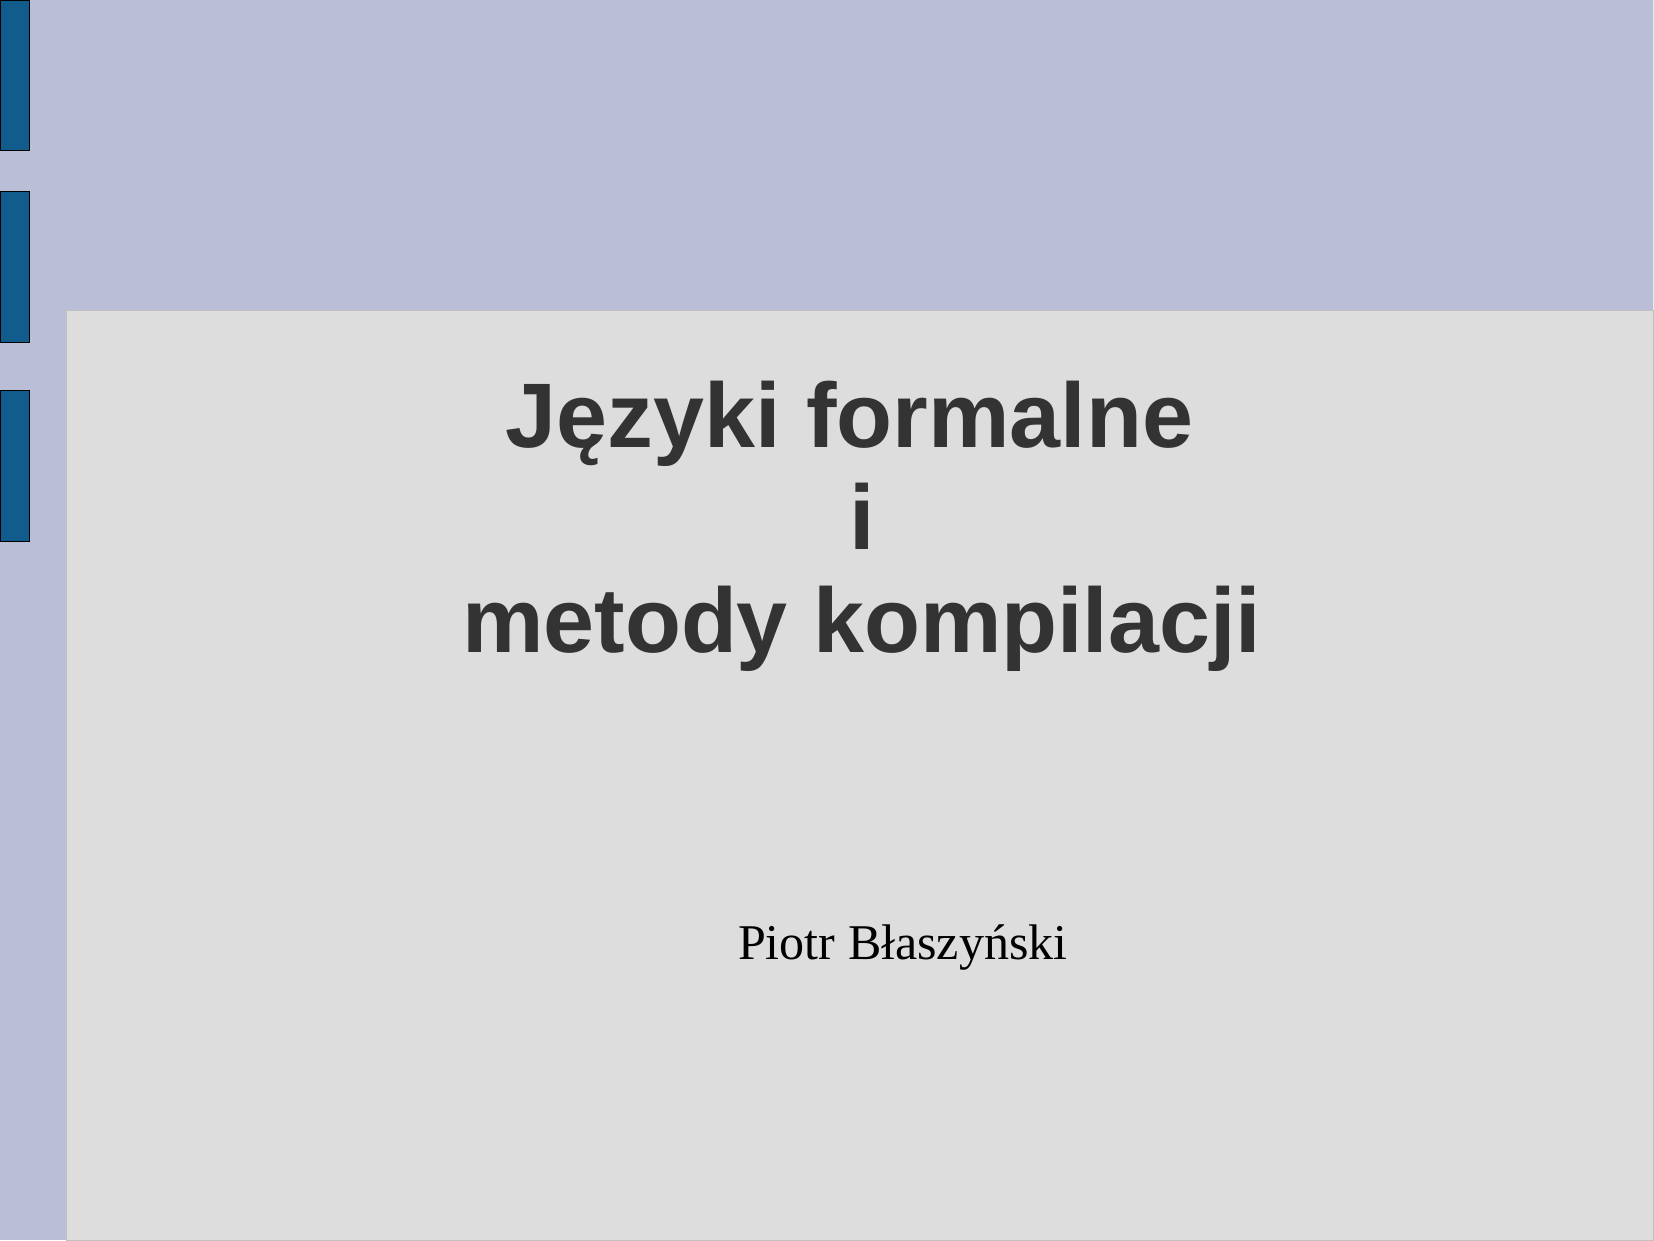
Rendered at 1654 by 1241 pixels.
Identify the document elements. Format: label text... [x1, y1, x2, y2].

title Języki formalne i metody kompilacji [143, 364, 1556, 673]
text_box Piotr Błaszyński [738, 915, 1069, 971]
